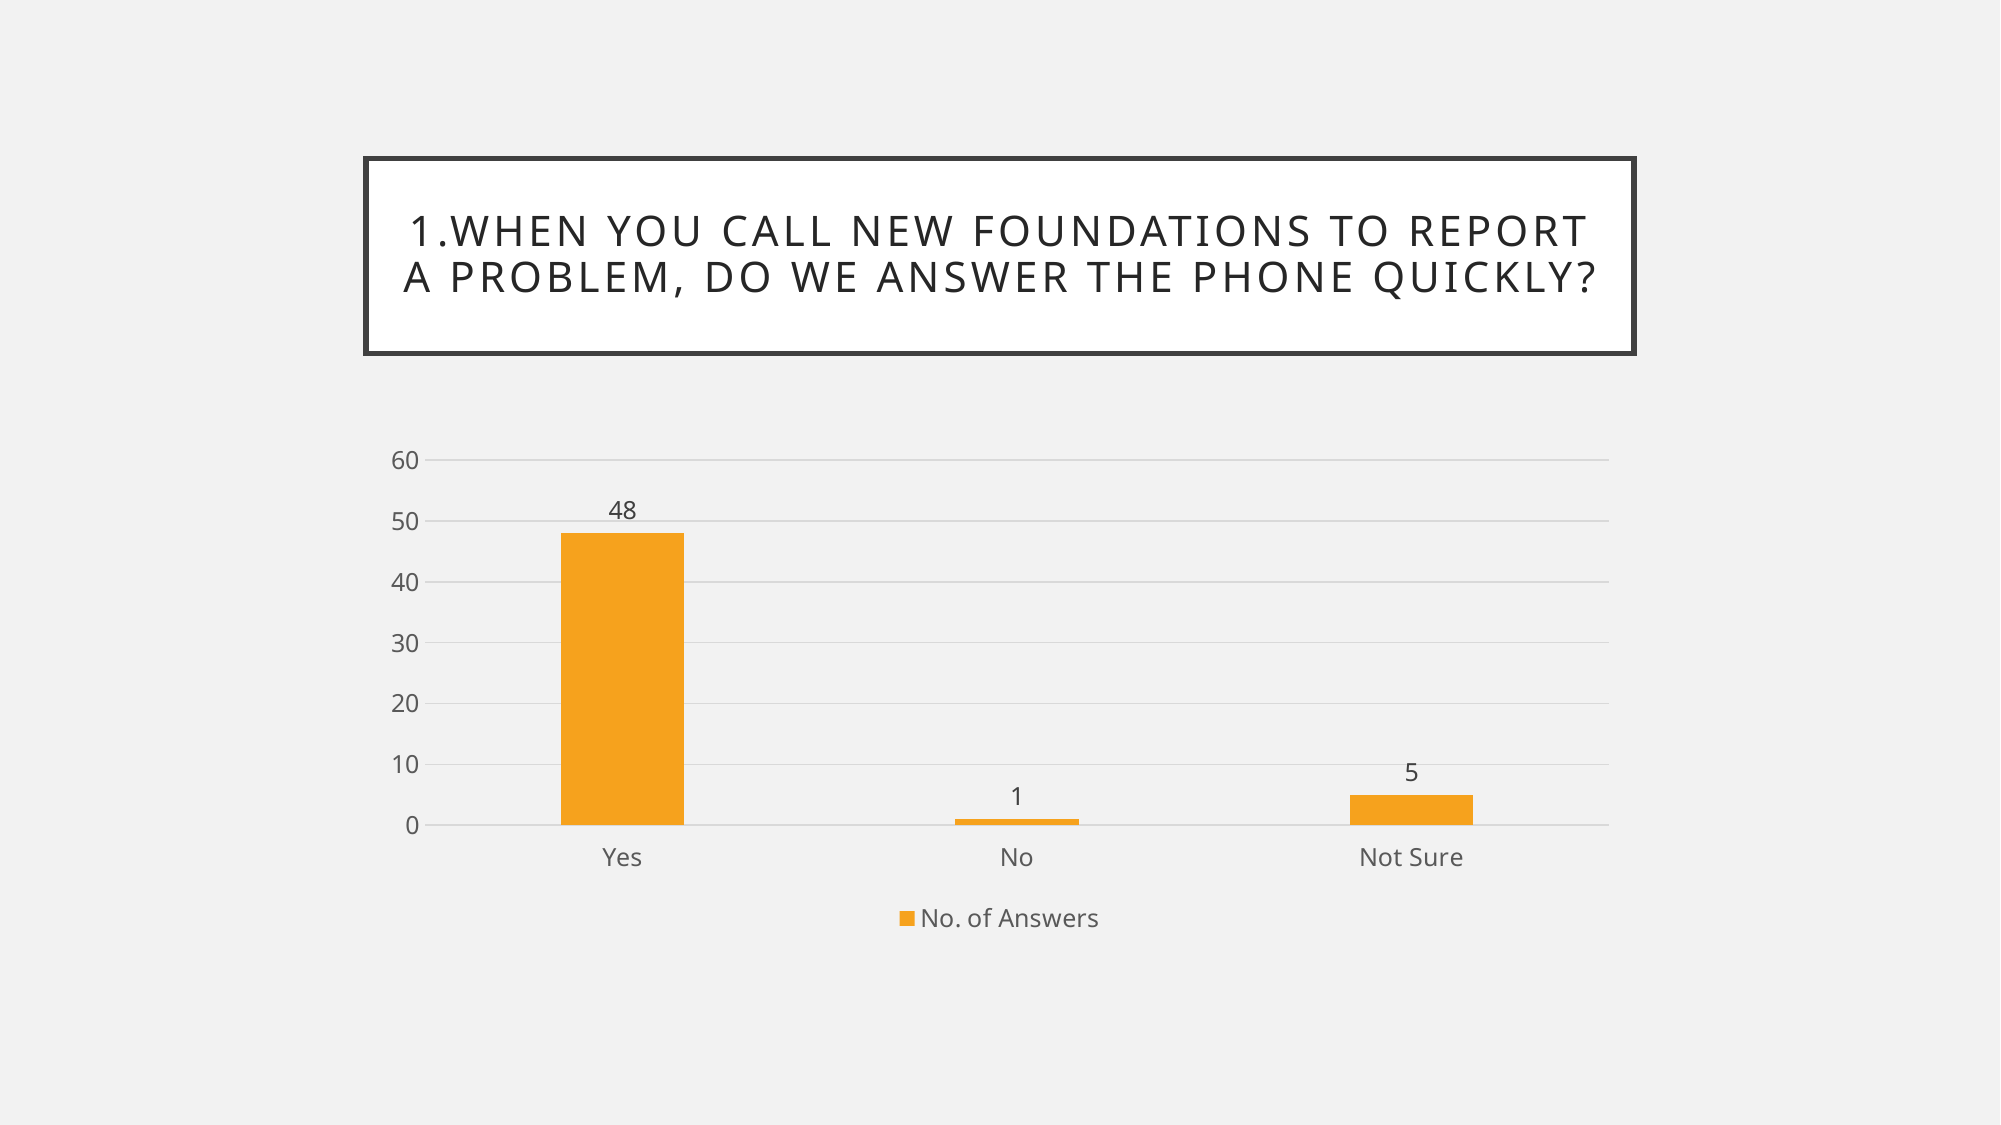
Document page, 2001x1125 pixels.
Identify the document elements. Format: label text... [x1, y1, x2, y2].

title 1.When you call new foundations to report a problem, do we answer the phone quickly? [366, 158, 1634, 354]
chart [365, 432, 1635, 942]
